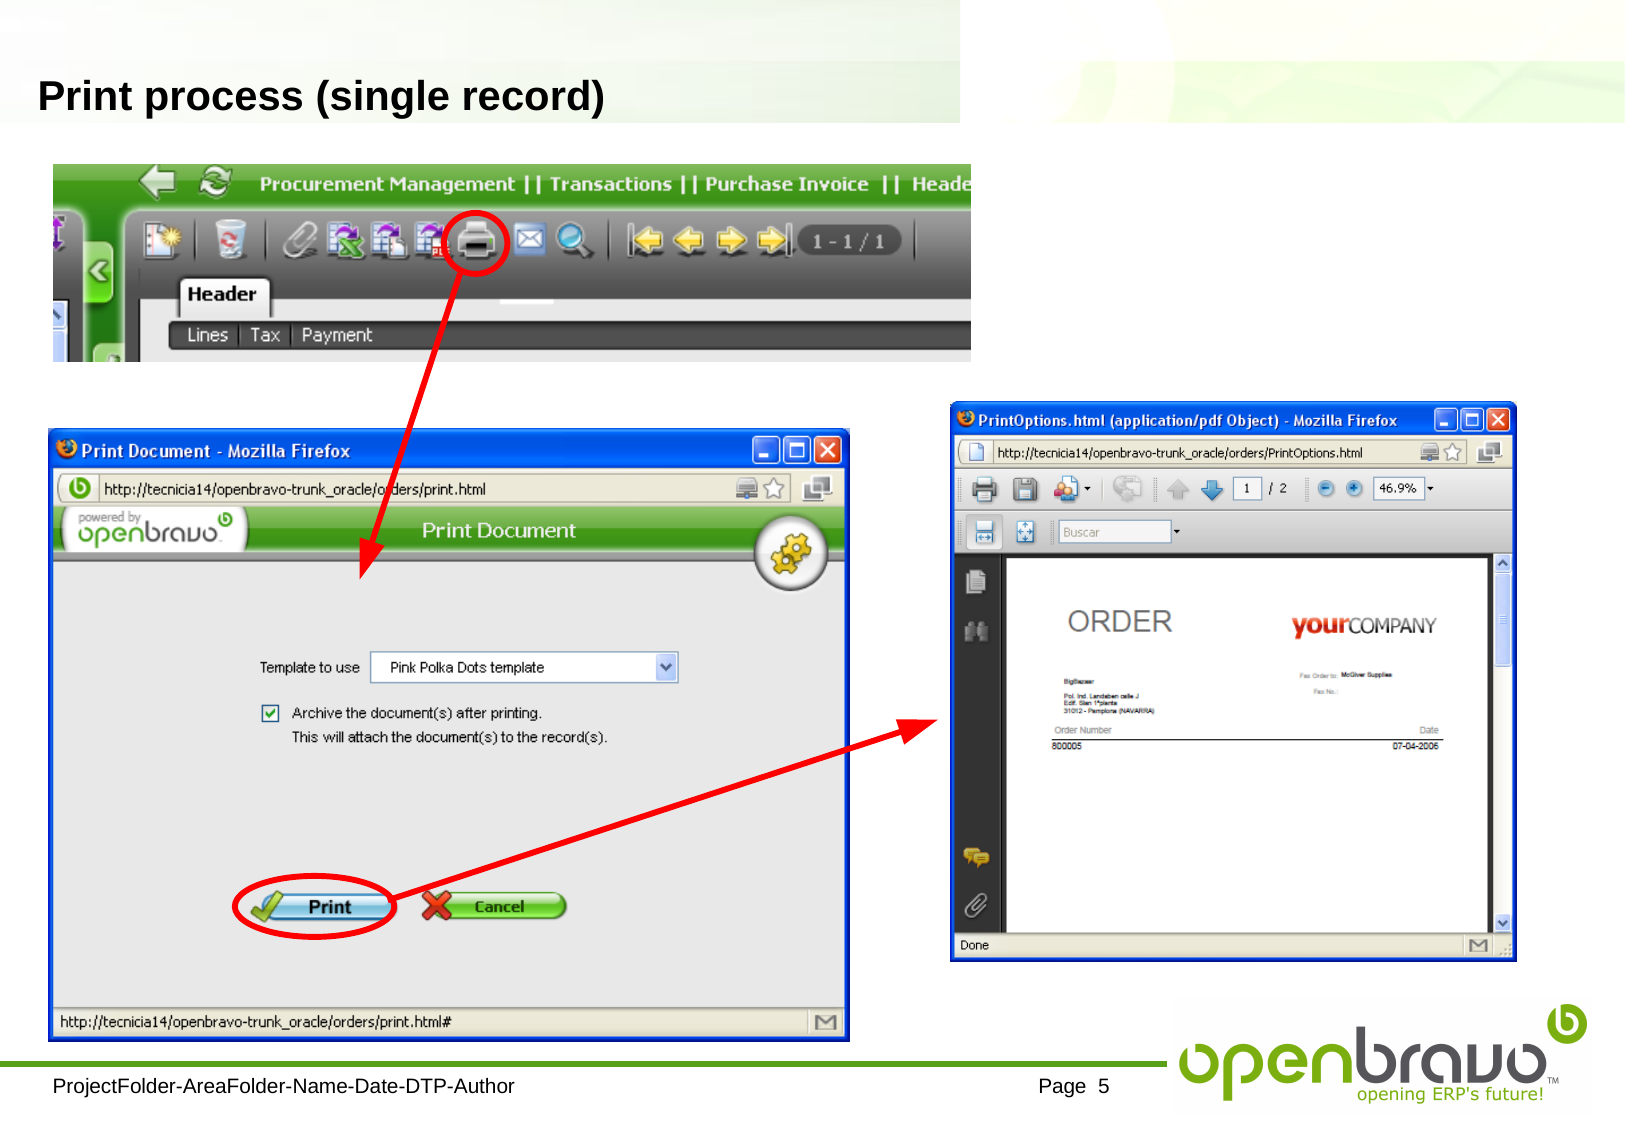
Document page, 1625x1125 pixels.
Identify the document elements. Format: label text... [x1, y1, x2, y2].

picture [0, 0, 961, 123]
picture [950, 401, 1517, 963]
picture [238, 879, 391, 933]
picture [447, 216, 504, 270]
title Print process (single record) [37, 73, 1575, 122]
picture [1172, 996, 1593, 1114]
picture [48, 428, 850, 1042]
picture [53, 164, 971, 362]
